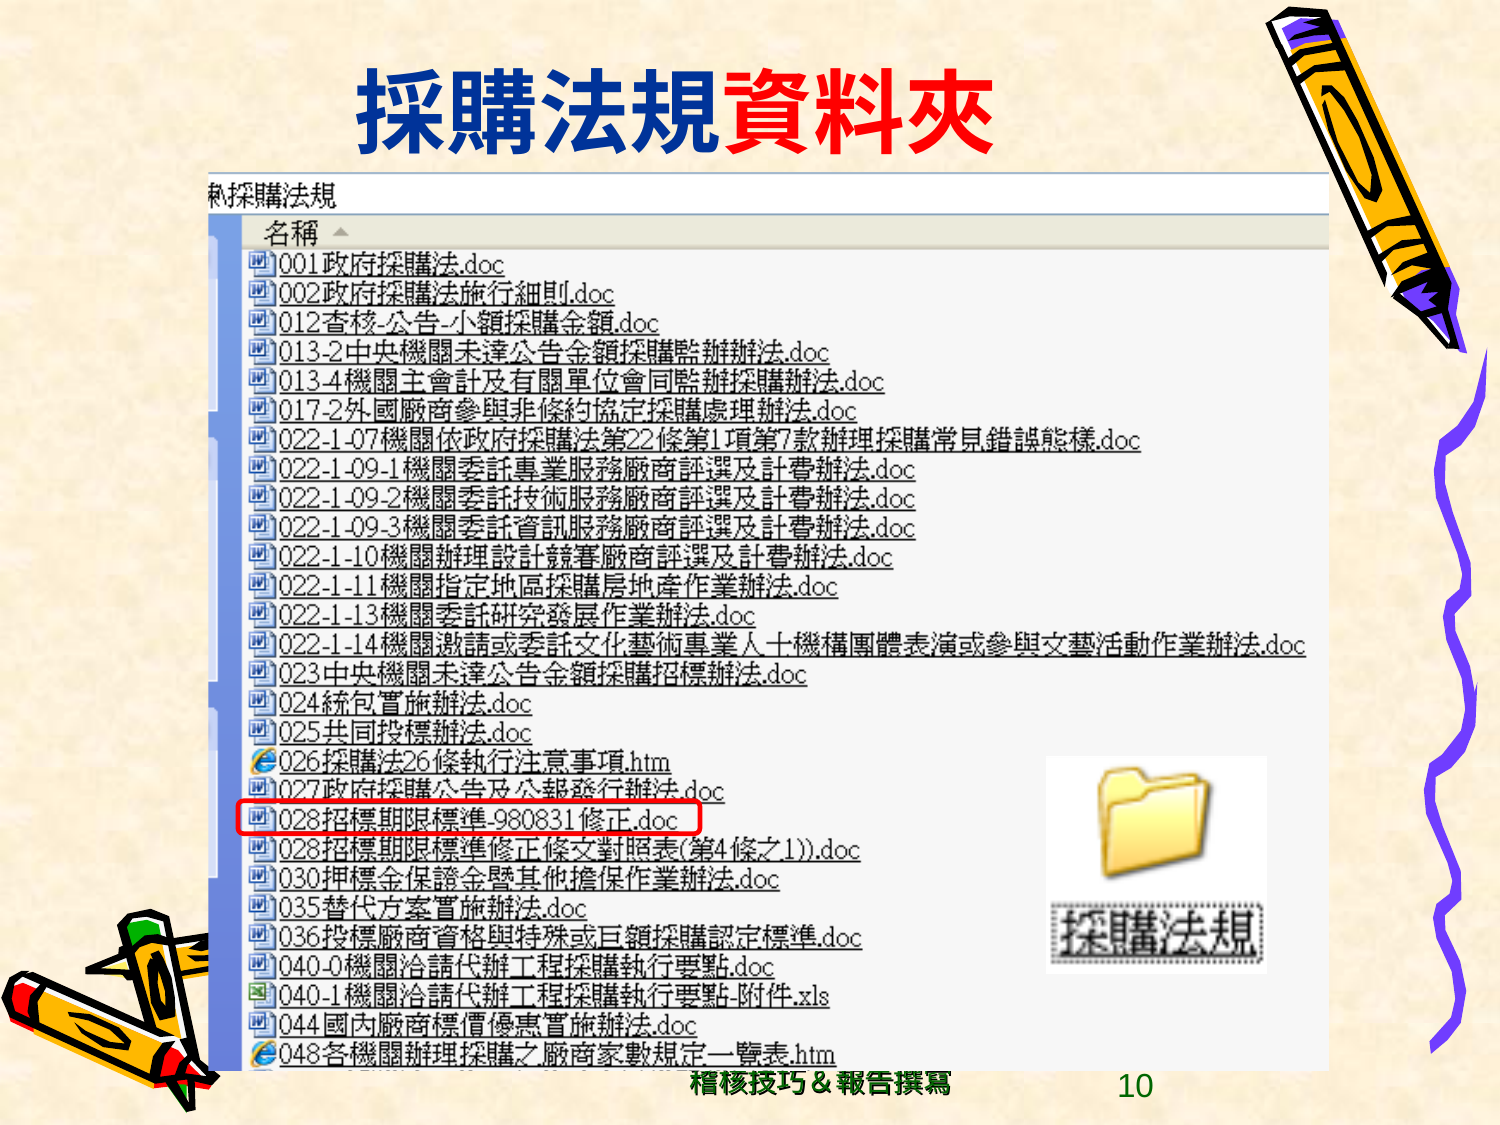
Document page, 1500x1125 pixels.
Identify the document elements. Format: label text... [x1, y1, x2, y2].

picture [208, 172, 1329, 1071]
text_box 稽核技巧＆報告撰寫 [583, 1071, 1059, 1100]
title 採購法規資料夾 [112, 24, 1240, 173]
text_box [1102, 1056, 1415, 1101]
